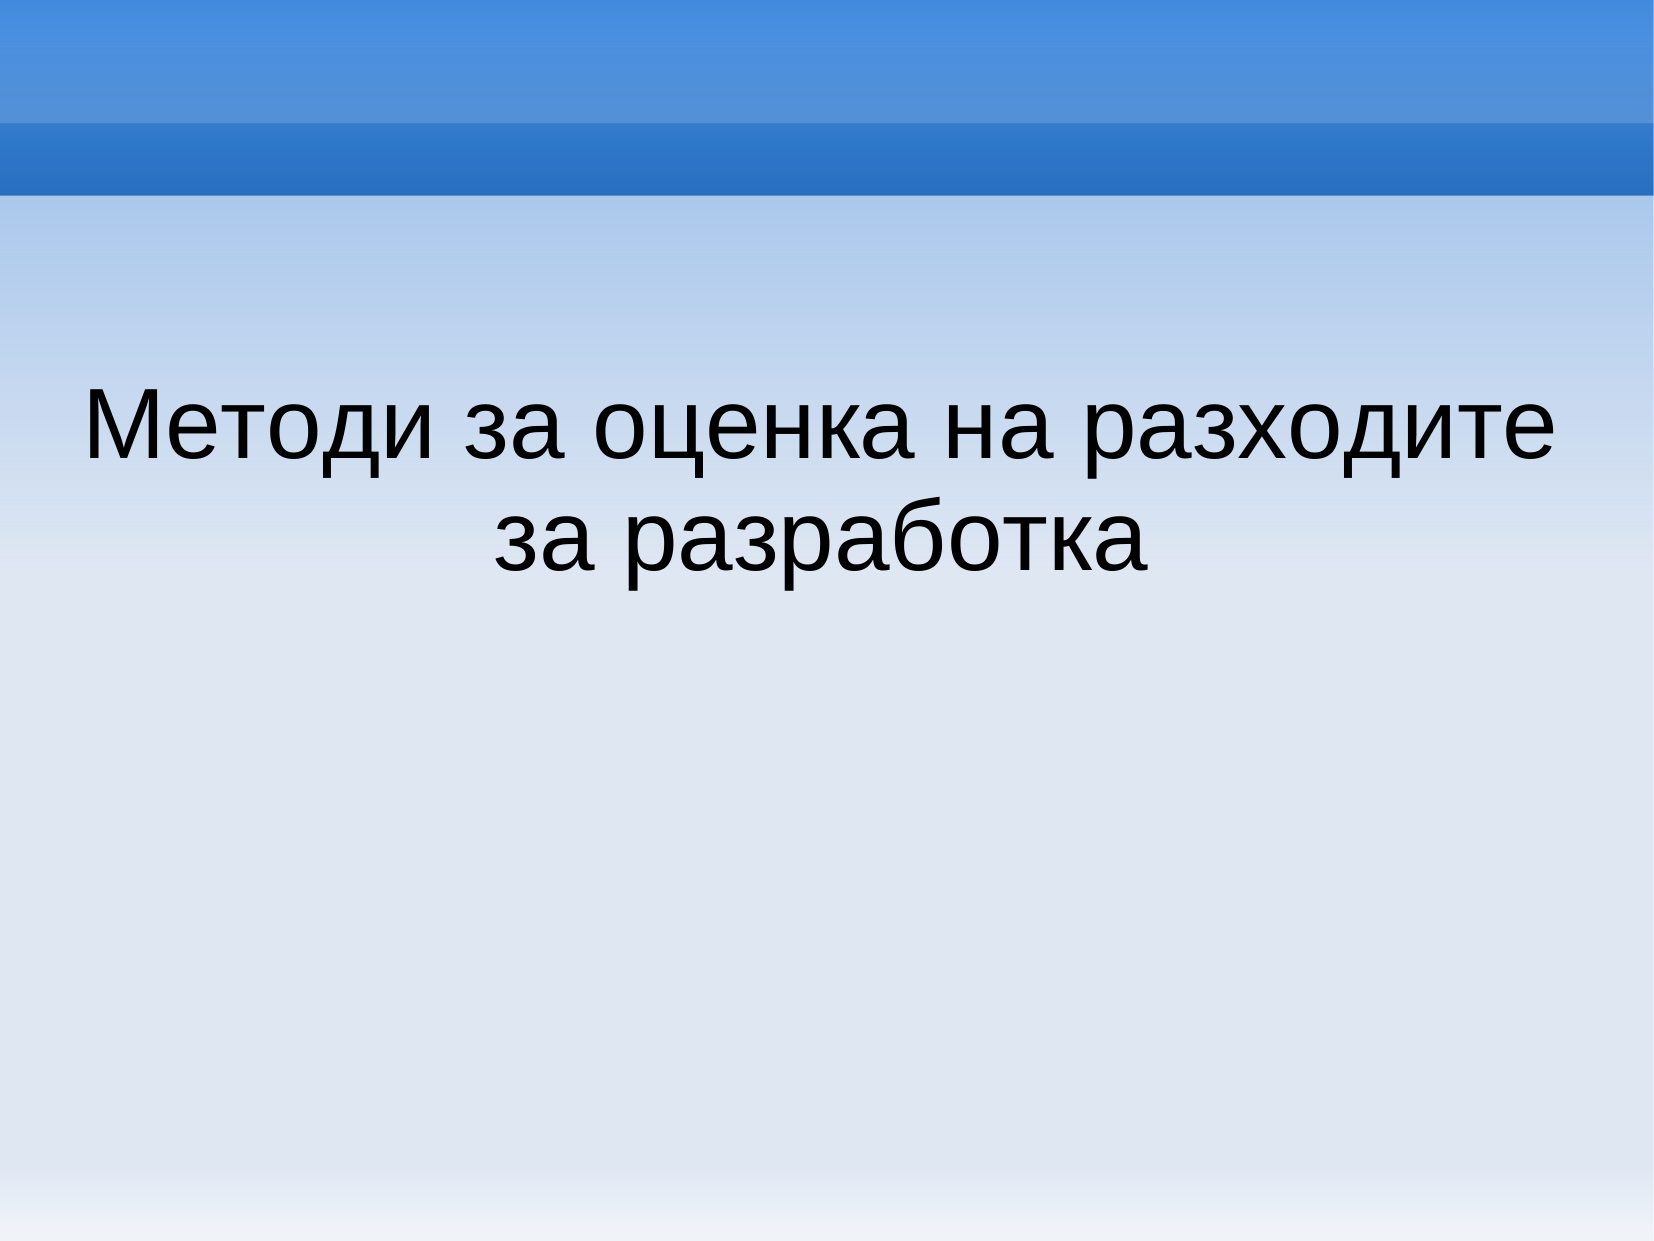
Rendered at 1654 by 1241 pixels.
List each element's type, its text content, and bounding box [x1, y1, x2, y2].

picture [0, 0, 1654, 1241]
subtitle Методи за оценка на разходите за разработка [76, 0, 1565, 1109]
